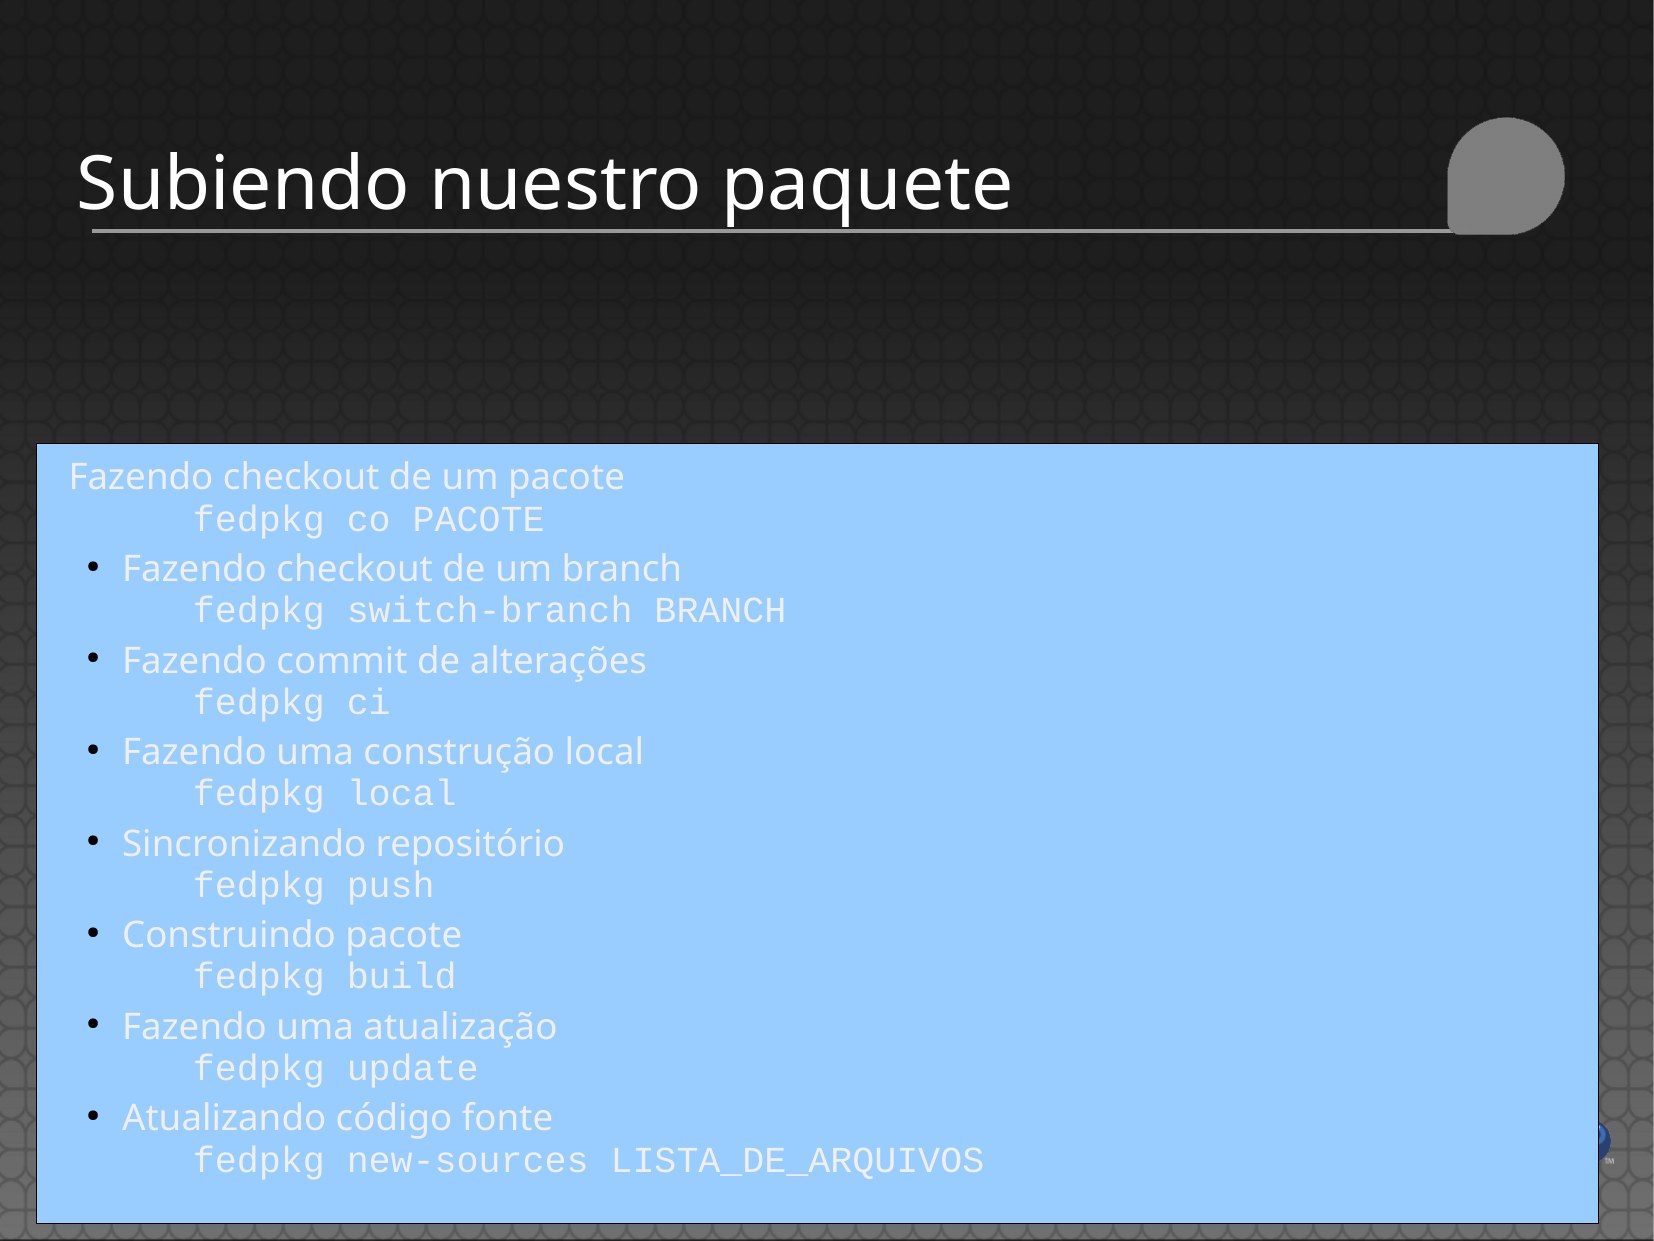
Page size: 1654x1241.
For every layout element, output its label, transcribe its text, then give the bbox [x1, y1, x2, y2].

title Subiendo nuestro paquete [76, 112, 1566, 249]
text_box Fazendo checkout de um pacote fedpkg co PACOTE Fazendo checkout de um branch fedpkg switch-branch BRANCH Fazendo commit de alterações fedpkg ci Fazendo uma construção local fedpkg local Sincronizando repositório fedpkg push Construindo pacote fedpkg build Fazendo uma atualização fedpkg update Atualizando código fonte fedpkg new-sources LISTA_DE_ARQUIVOS [36, 443, 1599, 1166]
picture [0, 0, 1654, 1241]
